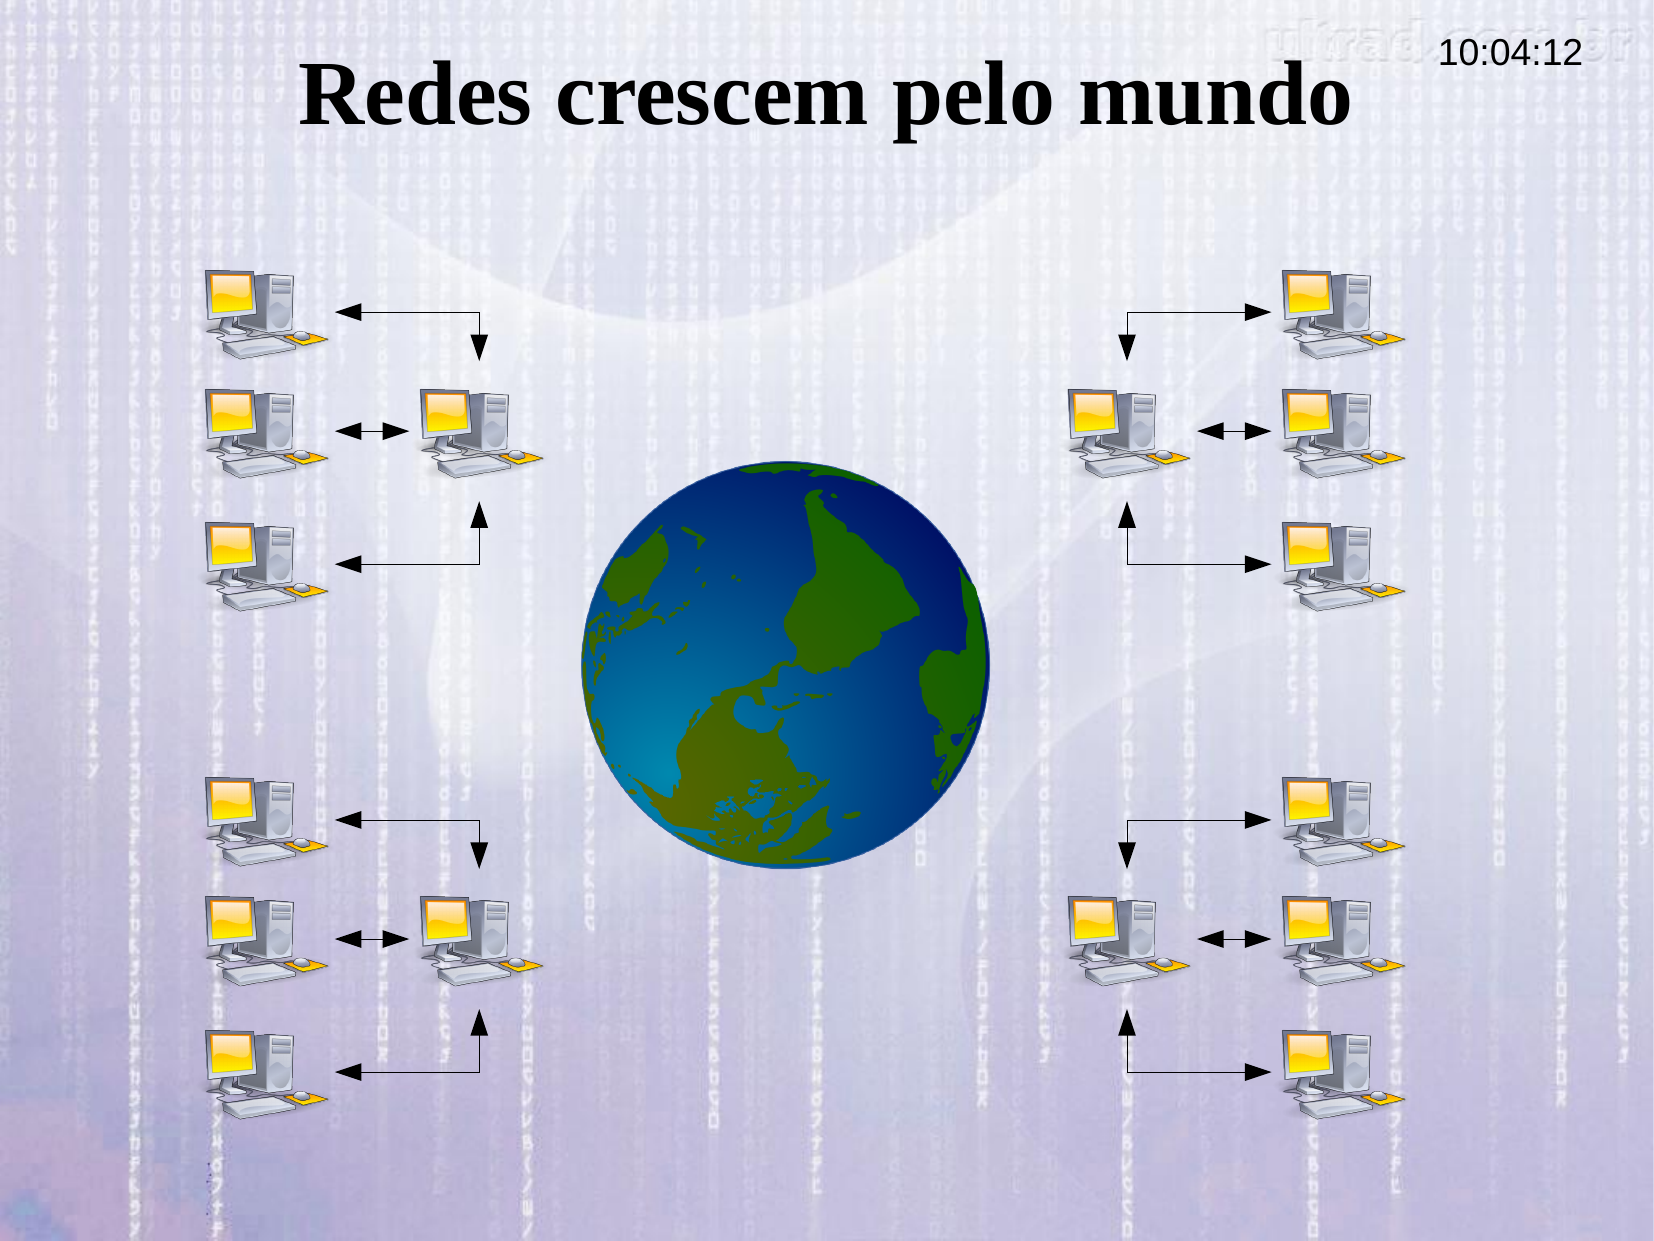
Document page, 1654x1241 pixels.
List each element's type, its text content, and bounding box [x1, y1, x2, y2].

text_box 09:49:08 [1423, 23, 1631, 94]
text_box Redes crescem pelo mundo [29, 35, 1625, 171]
picture [0, 0, 1654, 1241]
